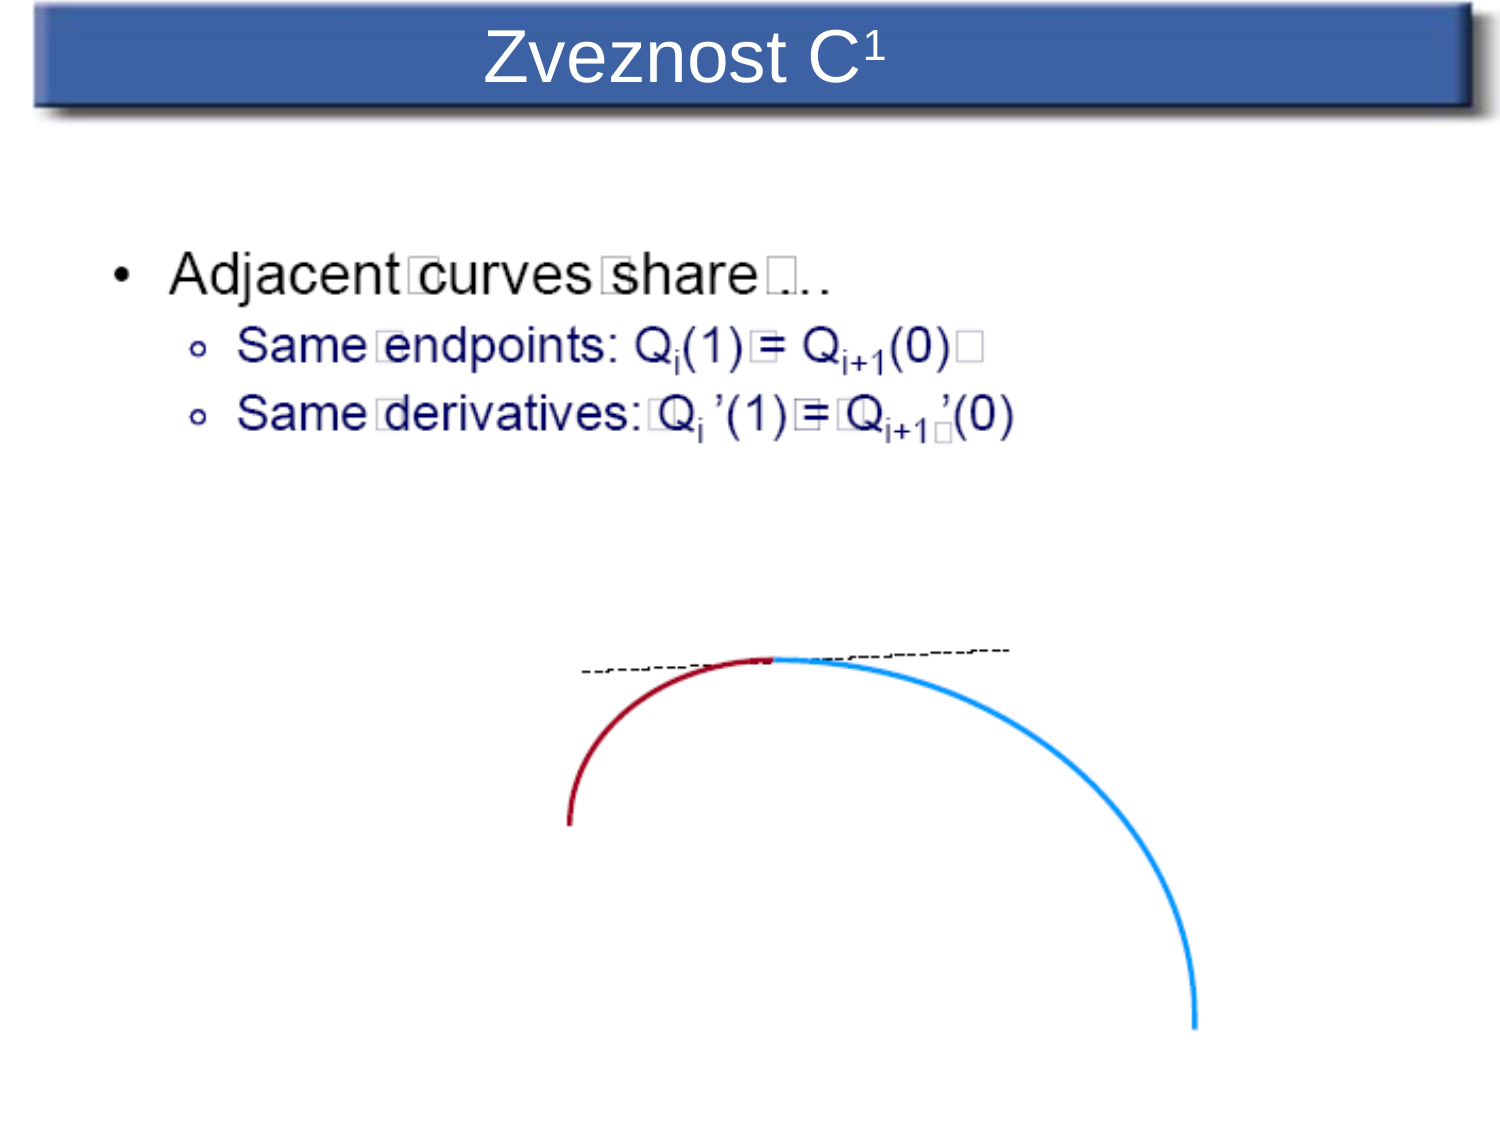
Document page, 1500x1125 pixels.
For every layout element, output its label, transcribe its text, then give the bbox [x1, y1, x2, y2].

picture [32, 0, 1500, 127]
picture [100, 231, 1388, 1067]
text_box Zveznost C1 [468, 0, 902, 106]
